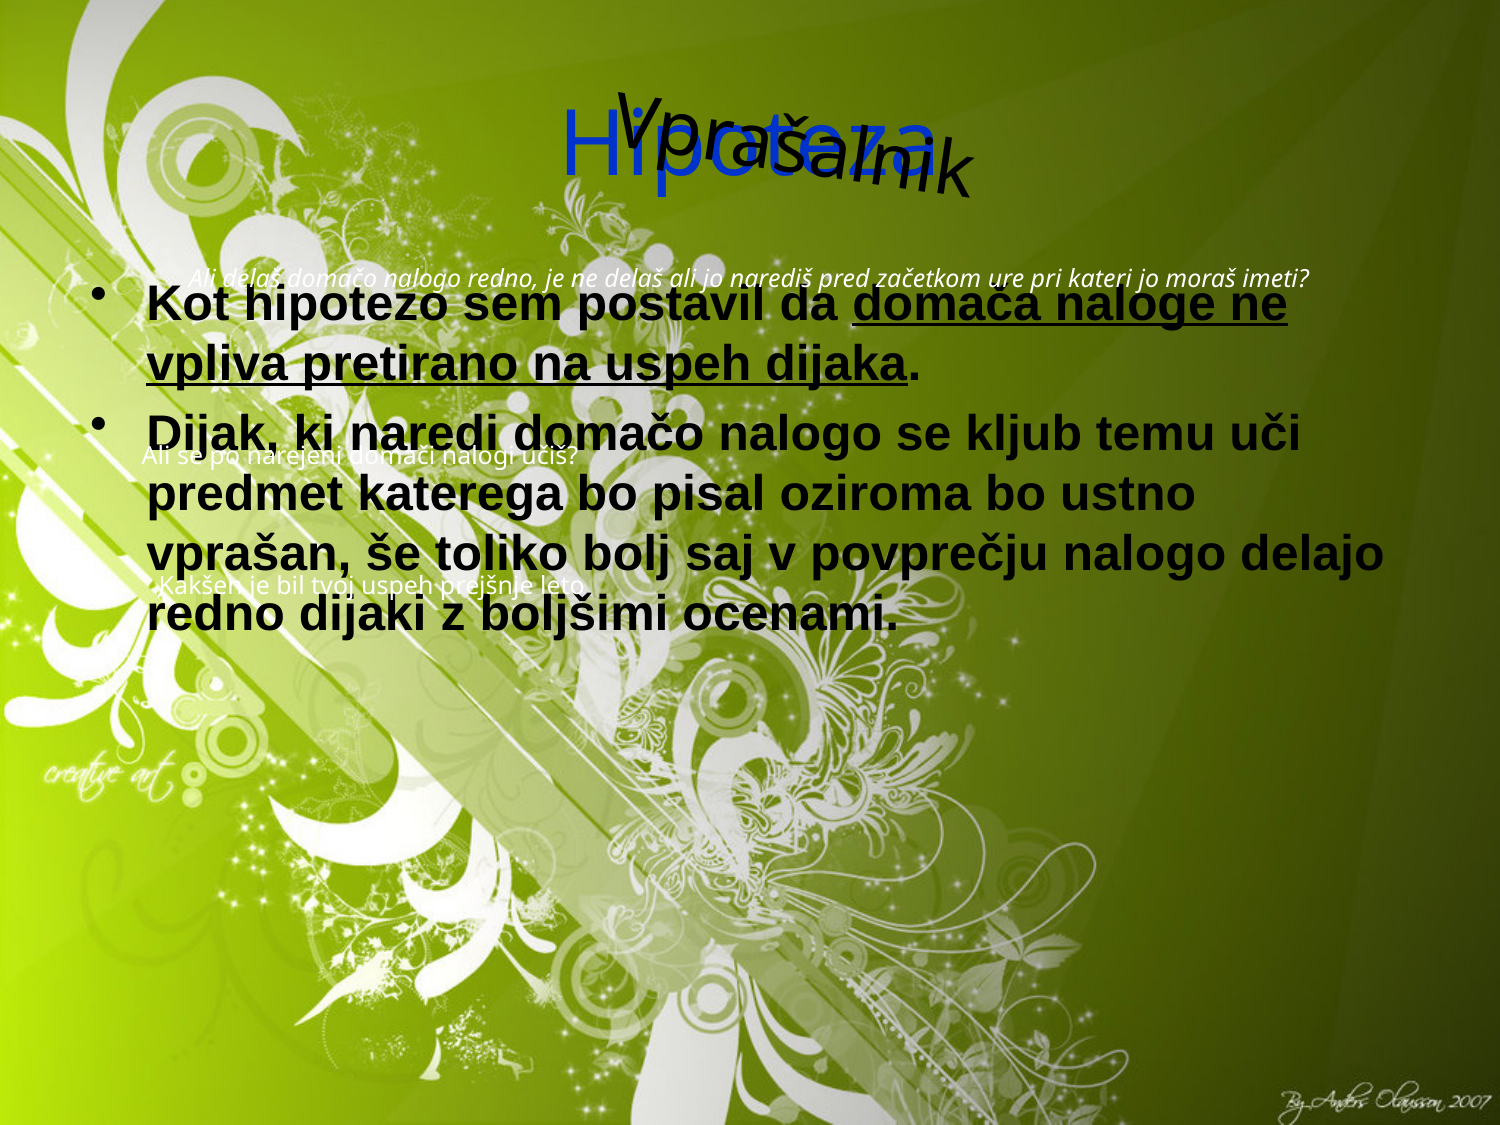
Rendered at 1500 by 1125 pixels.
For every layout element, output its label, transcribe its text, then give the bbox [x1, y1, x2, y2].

list Kot hipotezo sem postavil da domača naloge ne vpliva pretirano na uspeh dijaka. Dijak, ki naredi domačo nalogo se kljub temu uči predmet katerega bo pisal oziroma bo ustno vprašan, še toliko bolj saj v povprečju nalogo delajo redno dijaki z boljšimi ocenami. [75, 338, 1425, 1005]
text_box Kakšen je bil tvoj uspeh prejšnje leto [64, 562, 680, 622]
text_box Ali se po narejeni domači nalogi učiš? [64, 432, 656, 498]
title Hipoteza [75, 45, 1425, 233]
text_box Vprašalnik [563, 58, 1019, 255]
picture [0, 0, 1500, 1125]
text_box Ali delaš domačo nalogo redno, je ne delaš ali jo narediš pred začetkom ure pri kateri jo moraš imeti? [41, 255, 1459, 338]
